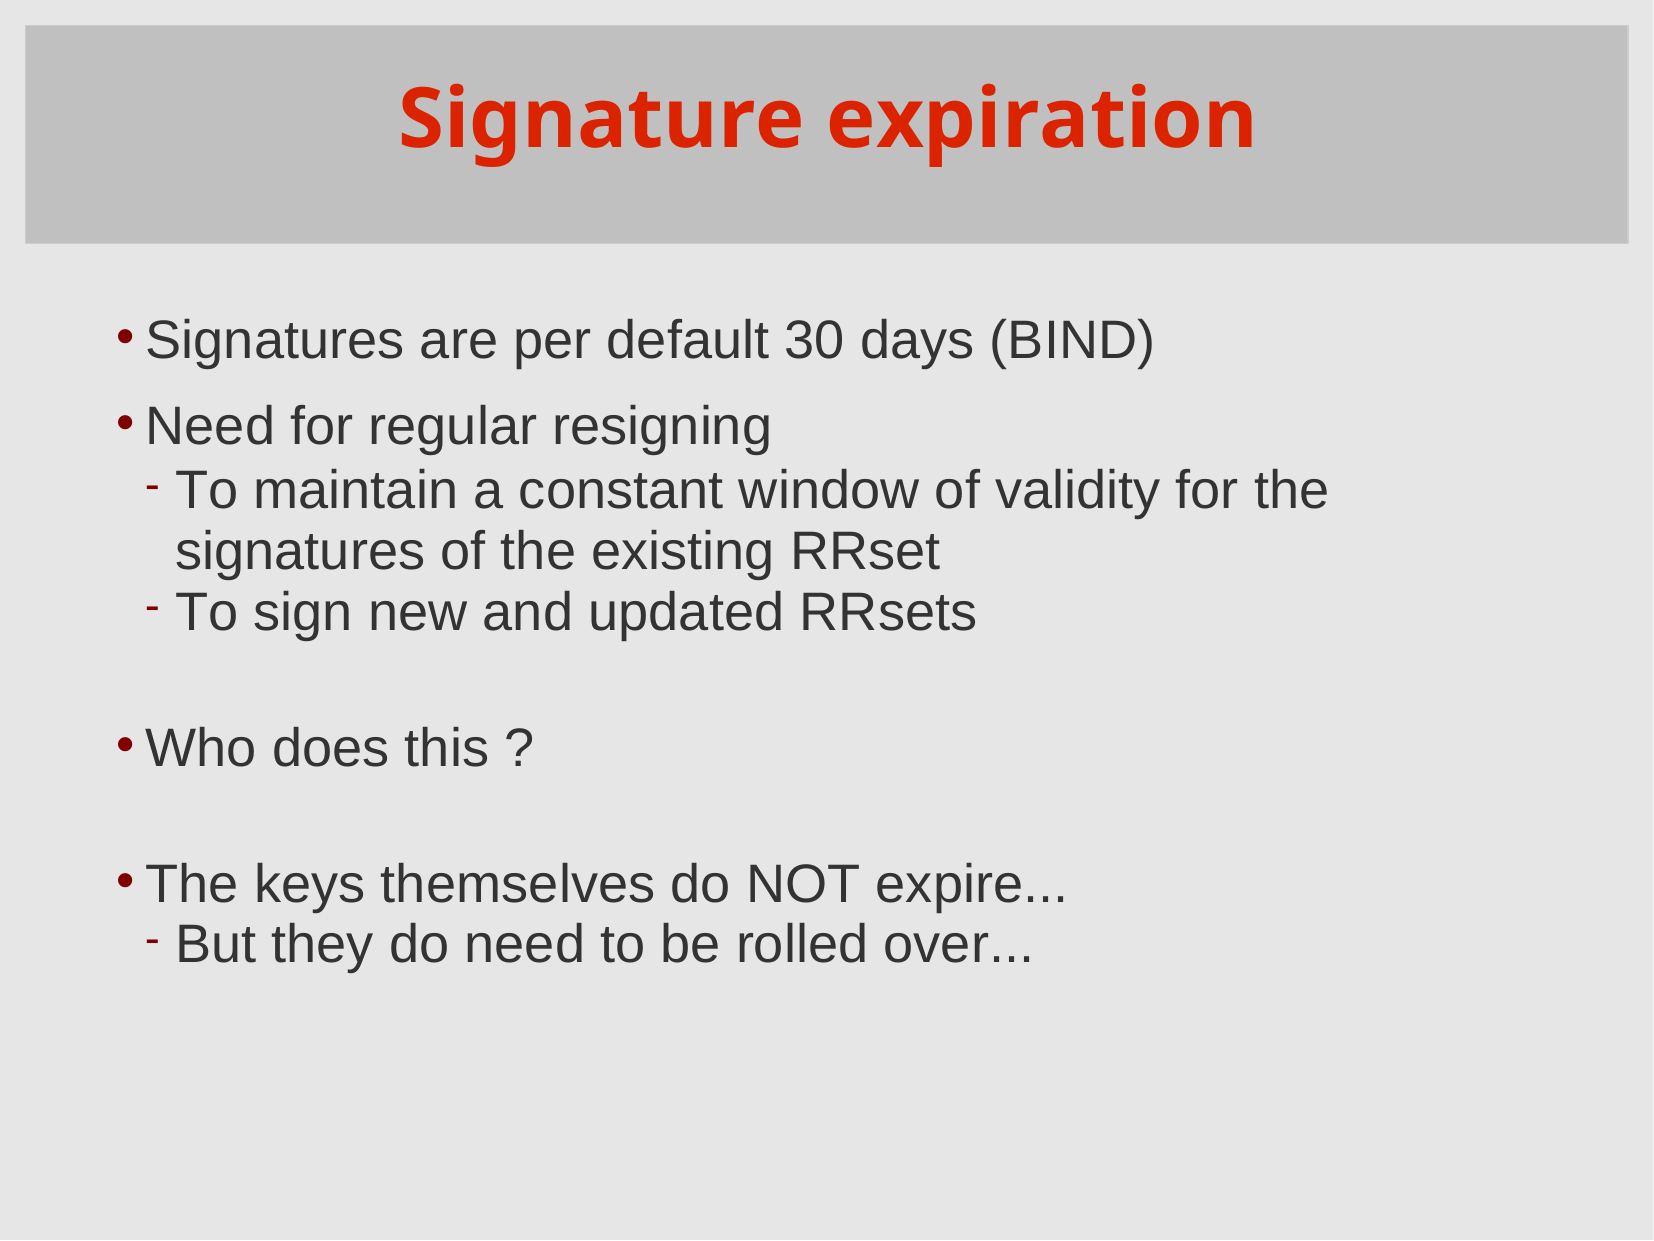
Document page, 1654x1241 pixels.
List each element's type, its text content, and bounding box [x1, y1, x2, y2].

list Signatures are per default 30 days (BIND) Need for regular resigning To maintain a constant window of validity for the signatures of the existing RRset To sign new and updated RRsets Who does this ? The keys themselves do NOT expire... But they do need to be rolled over... [71, 302, 1591, 1099]
title Signature expiration [29, 53, 1628, 177]
